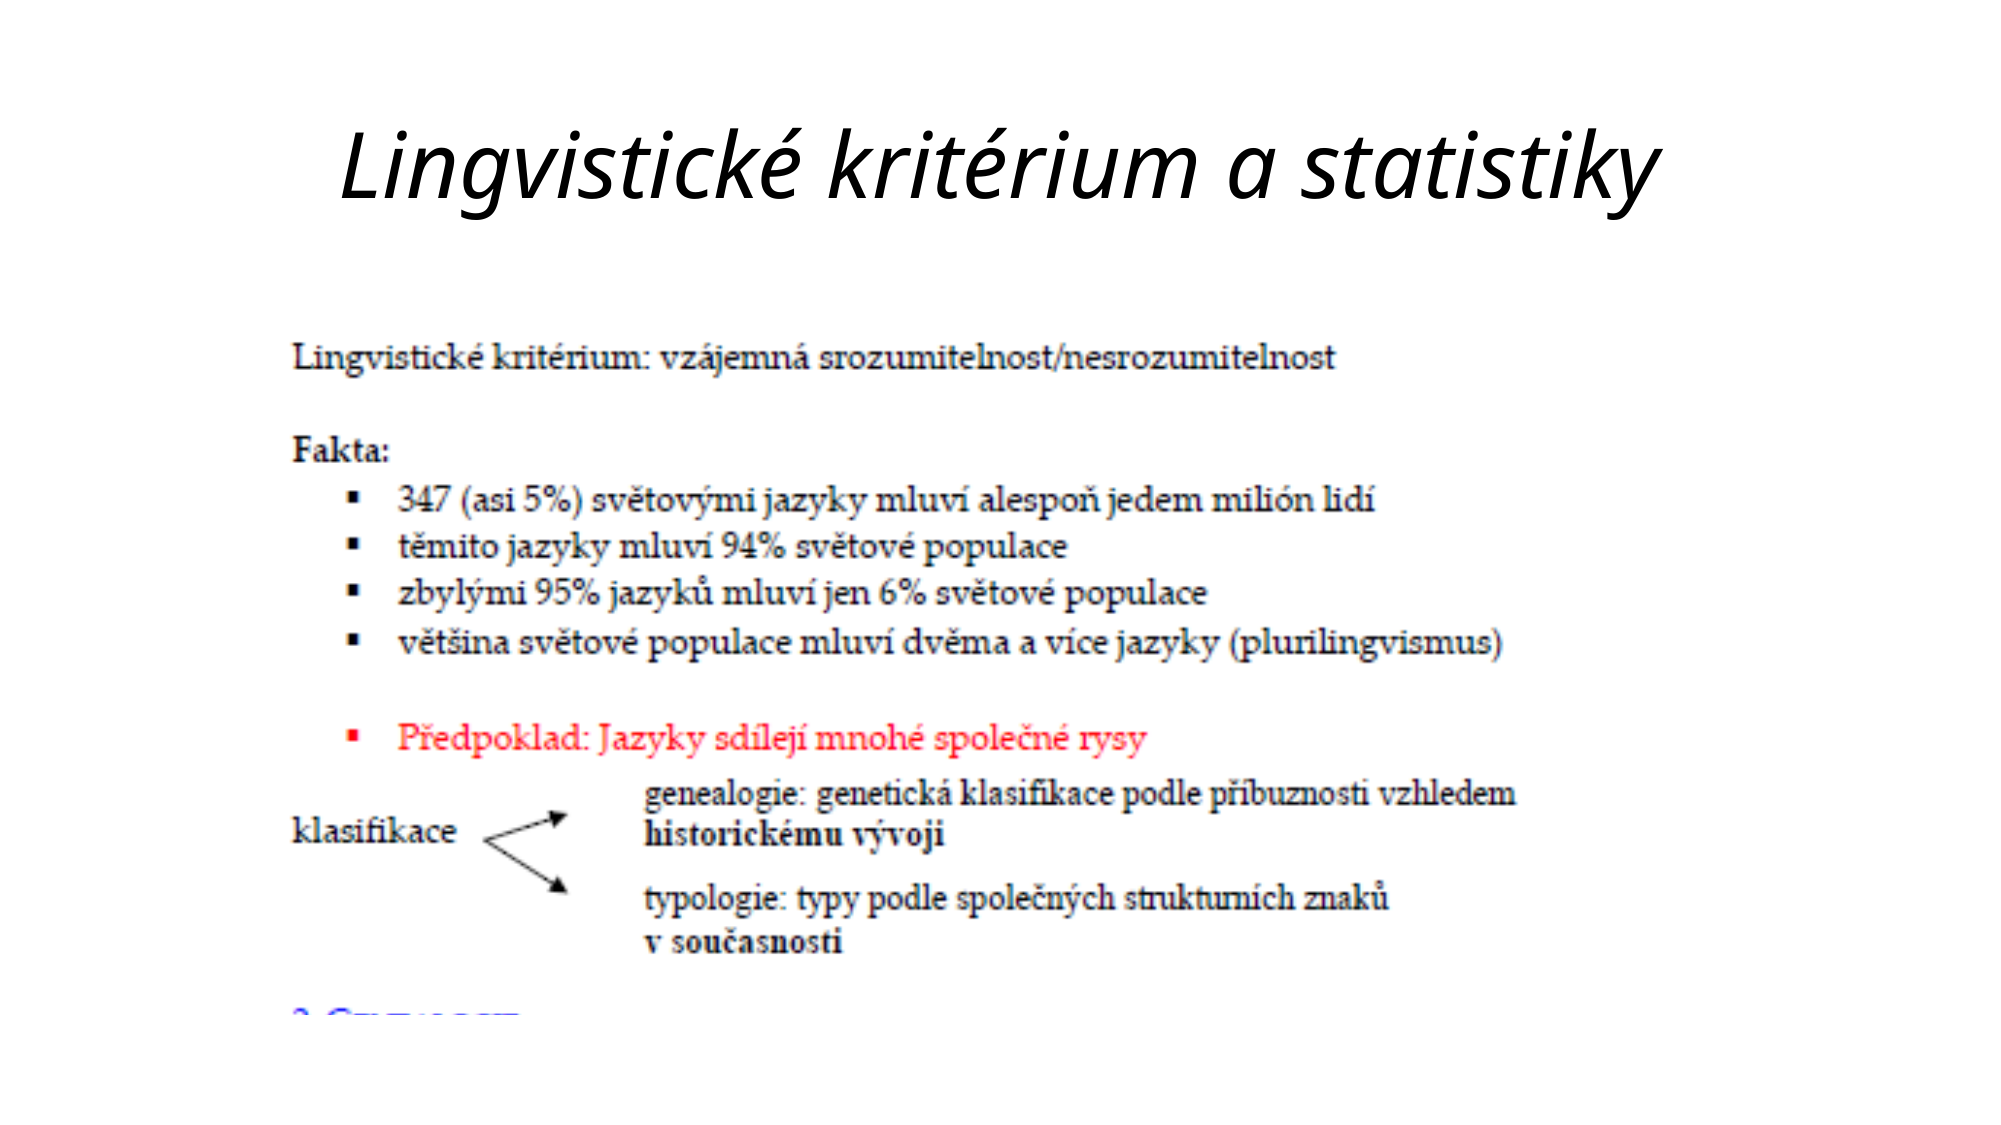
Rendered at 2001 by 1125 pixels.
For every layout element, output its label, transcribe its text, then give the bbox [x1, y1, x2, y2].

title Lingvistické kritérium a statistiky [137, 59, 1863, 278]
picture [140, 306, 1795, 1015]
